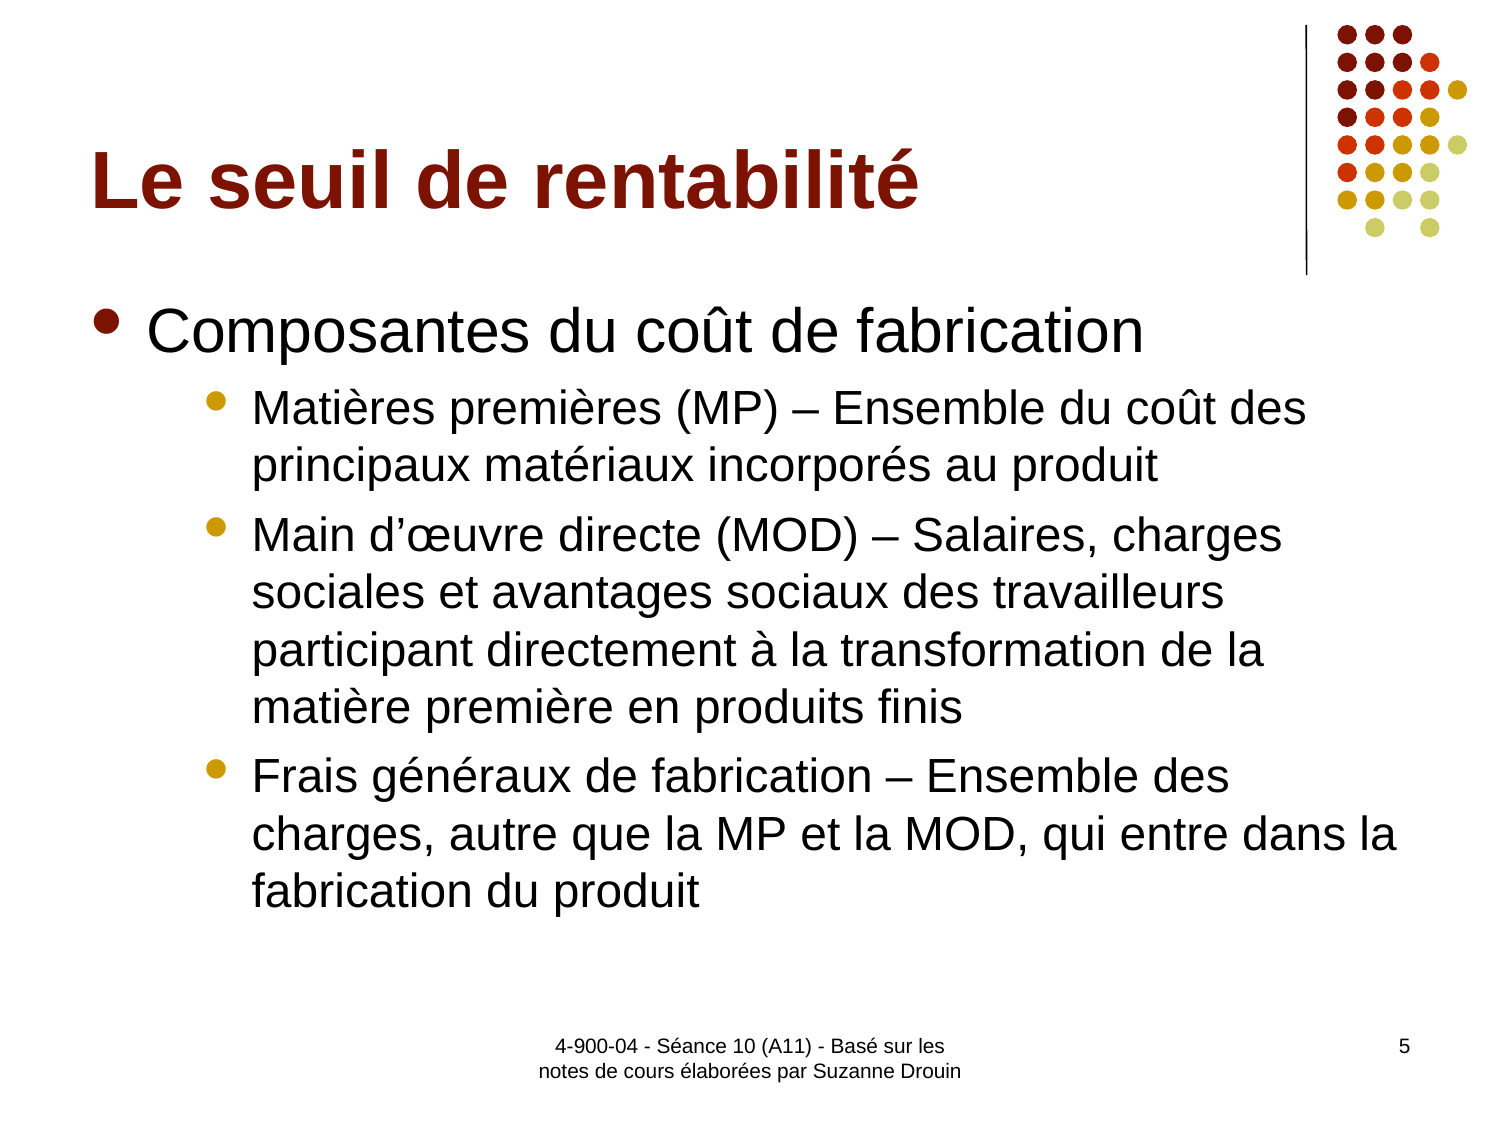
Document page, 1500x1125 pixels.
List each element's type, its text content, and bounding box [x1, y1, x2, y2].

text_box Composantes du coût de fabrication Matières premières (MP) – Ensemble du coût des principaux matériaux incorporés au produit Main d’œuvre directe (MOD) – Salaires, charges sociales et avantages sociaux des travailleurs participant directement à la transformation de la matière première en produits finis Frais généraux de fabrication – Ensemble des charges, autre que la MP et la MOD, qui entre dans la fabrication du produit [75, 282, 1426, 1006]
text_box Le seuil de rentabilité [74, 20, 1313, 233]
text_box <numéro> [1074, 1025, 1426, 1101]
text_box 4-900-04 - Séance 10 (A11) - Basé sur les notes de cours élaborées par Suzanne Drouin [512, 1025, 988, 1101]
